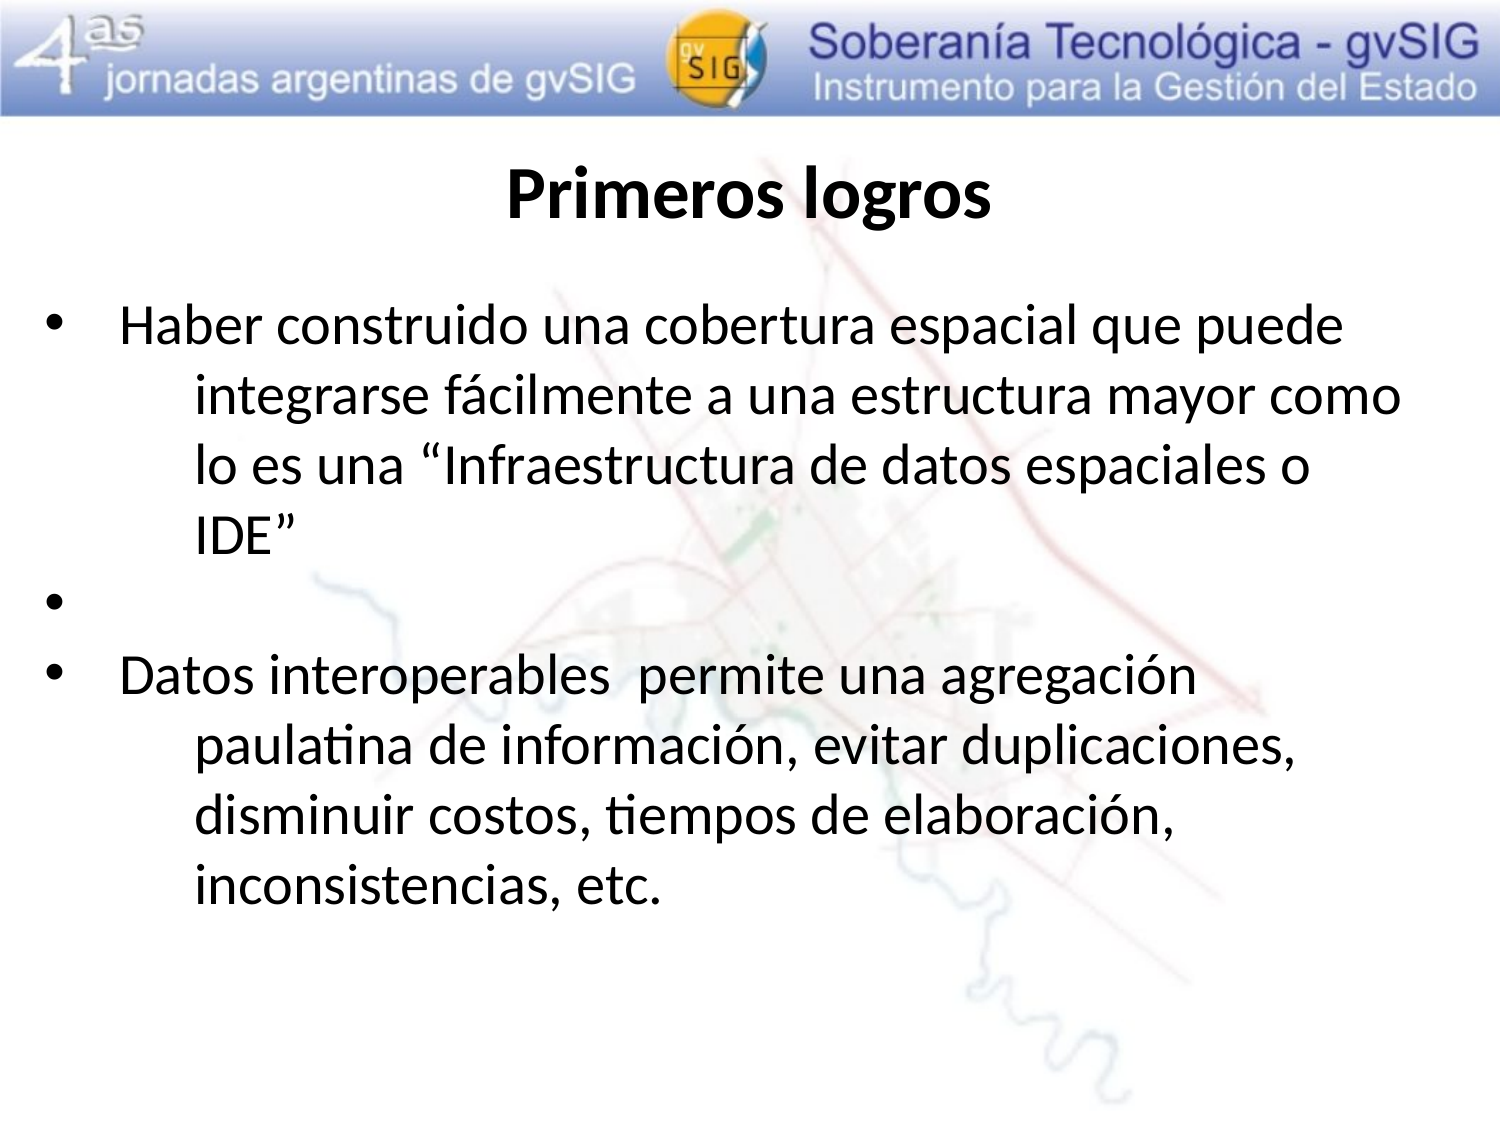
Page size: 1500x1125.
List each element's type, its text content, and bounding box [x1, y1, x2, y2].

text_box Haber construido una cobertura espacial que puede integrarse fácilmente a una estructura mayor como lo es una “Infraestructura de datos espaciales o IDE” Datos interoperables permite una agregación paulatina de información, evitar duplicaciones, disminuir costos, tiempos de elaboración, inconsistencias, etc. [29, 279, 1423, 1064]
title Primeros logros [75, 94, 1426, 283]
